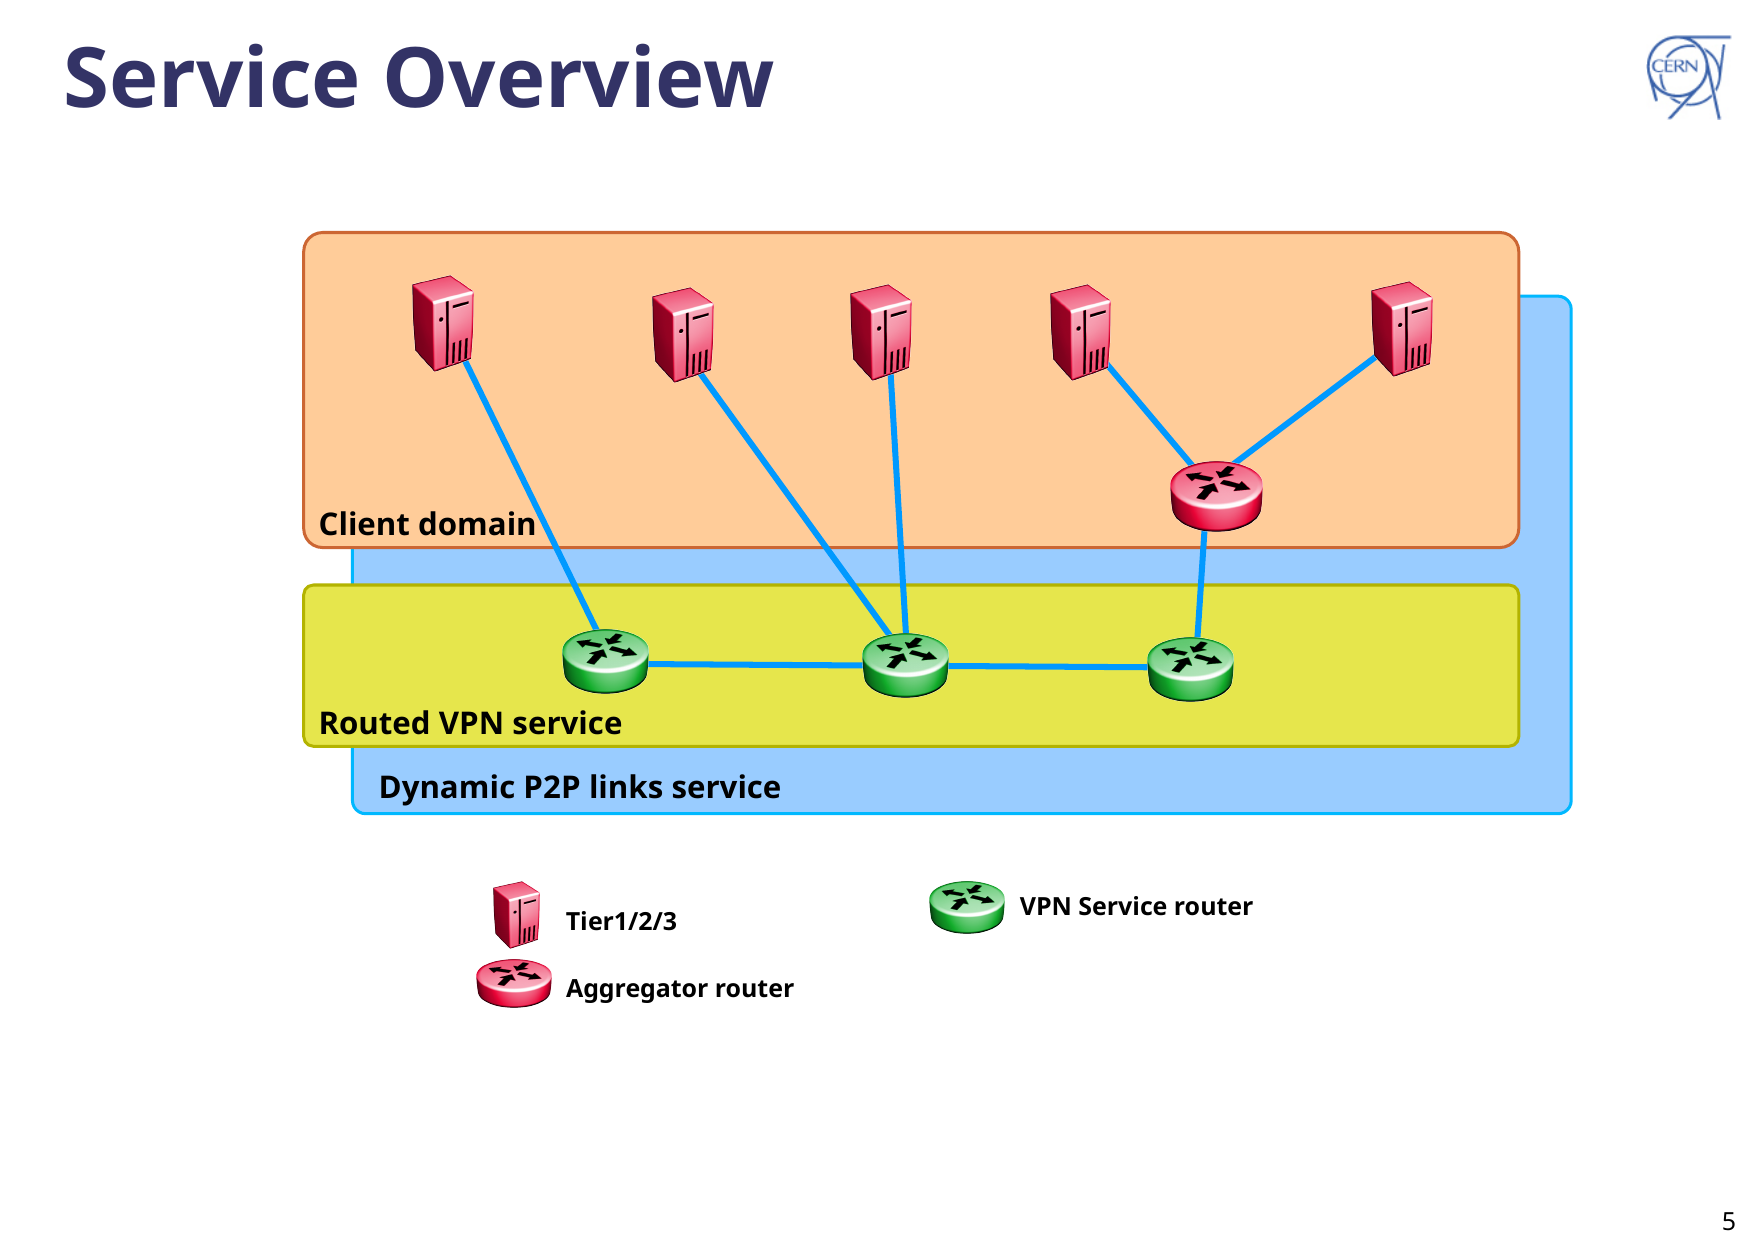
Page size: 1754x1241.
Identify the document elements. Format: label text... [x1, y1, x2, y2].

picture [929, 881, 1005, 934]
text_box Routed VPN service [303, 693, 721, 747]
text_box [303, 232, 1572, 814]
picture [476, 959, 552, 1008]
picture [1170, 461, 1263, 532]
picture [652, 287, 714, 383]
picture [1147, 637, 1234, 702]
picture [862, 633, 949, 698]
picture [1050, 284, 1111, 381]
text_box Client domain [303, 495, 597, 548]
picture [412, 275, 474, 372]
picture [493, 881, 540, 949]
title Service Overview [63, 0, 1621, 166]
picture [850, 284, 912, 381]
picture [562, 629, 649, 693]
text_box Tier1/2/3 [551, 896, 765, 944]
text_box [303, 548, 592, 693]
picture [1371, 281, 1433, 377]
text_box VPN Service router [1005, 881, 1365, 927]
picture [1646, 34, 1732, 120]
text_box Aggregator router [551, 963, 912, 1009]
text_box Dynamic P2P links service [363, 757, 837, 811]
